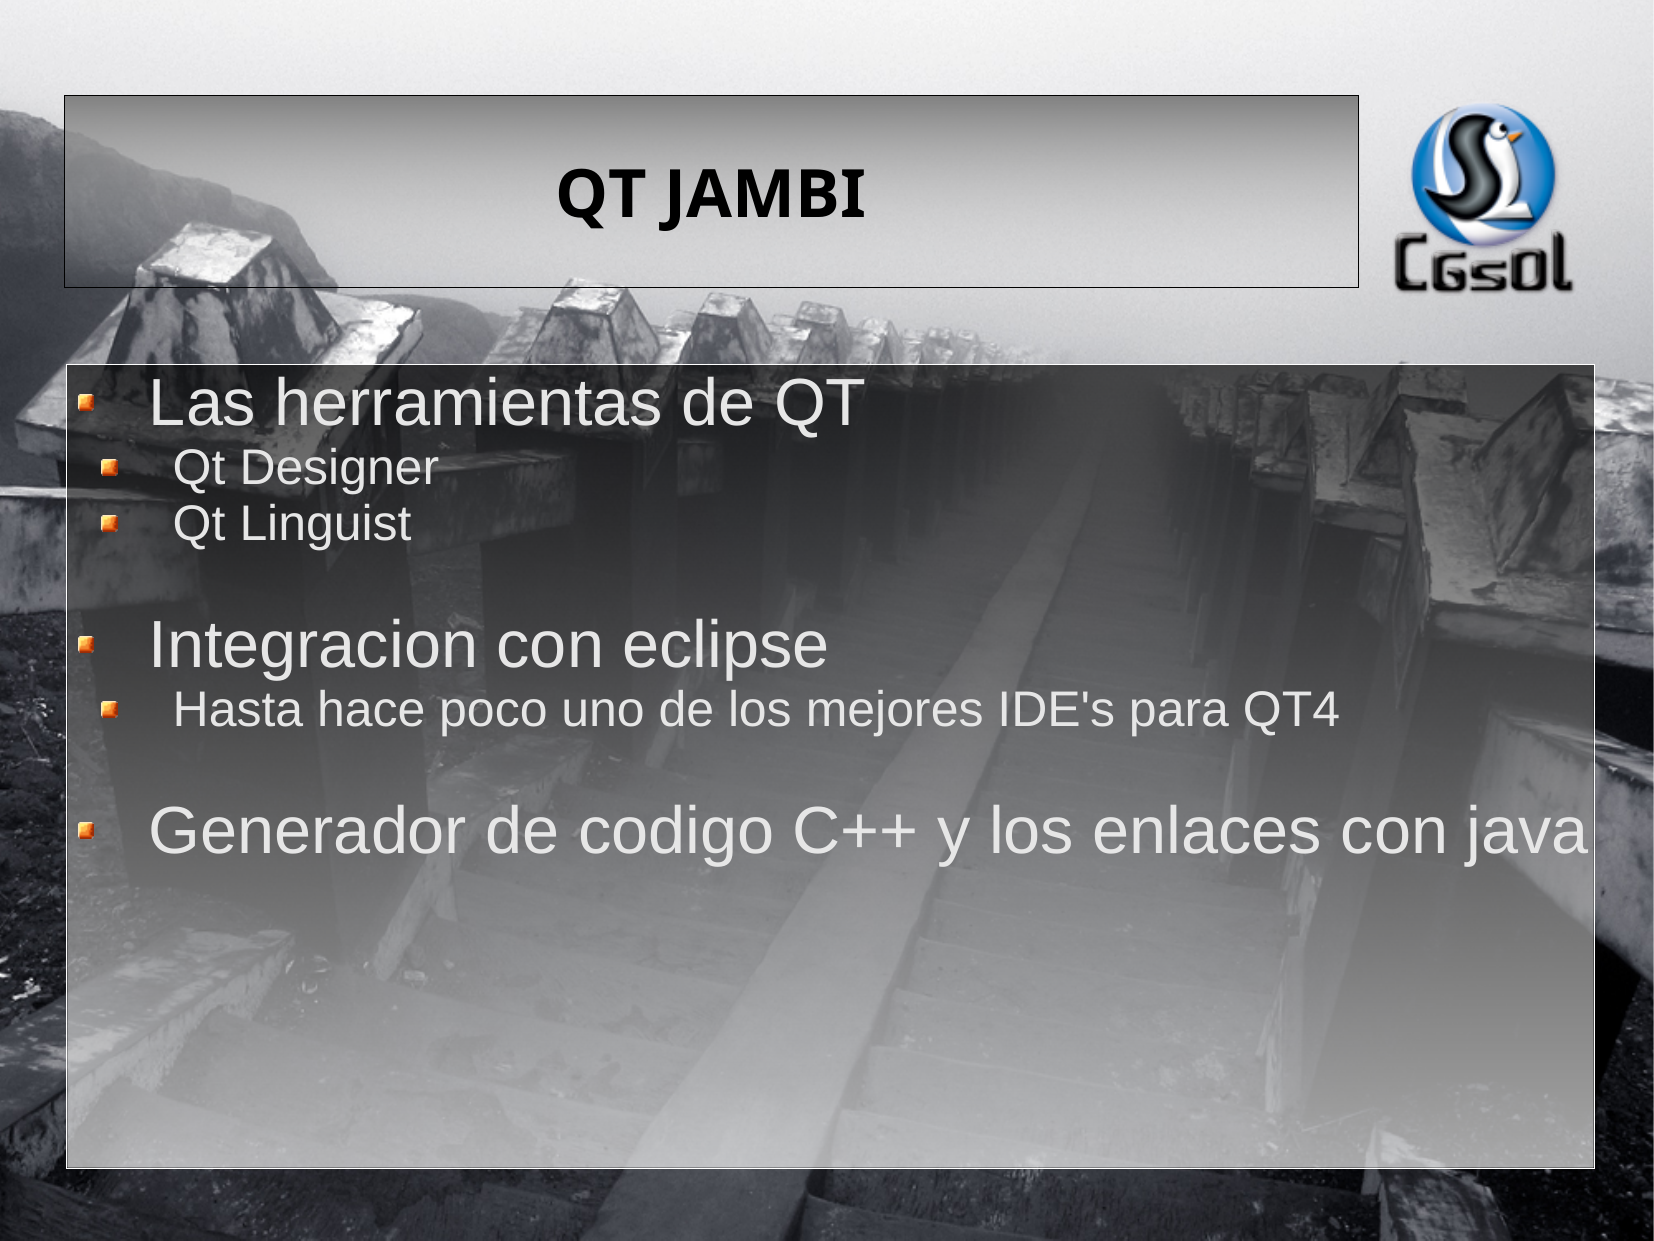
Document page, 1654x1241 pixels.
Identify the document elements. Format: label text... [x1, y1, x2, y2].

title QT JAMBI [64, 95, 1359, 288]
list Las herramientas de QT Qt Designer Qt Linguist Integracion con eclipse Hasta hace poco uno de los mejores IDE's para QT4 Generador de codigo C++ y los enlaces con java [66, 364, 1595, 1169]
picture [0, 0, 1654, 1241]
